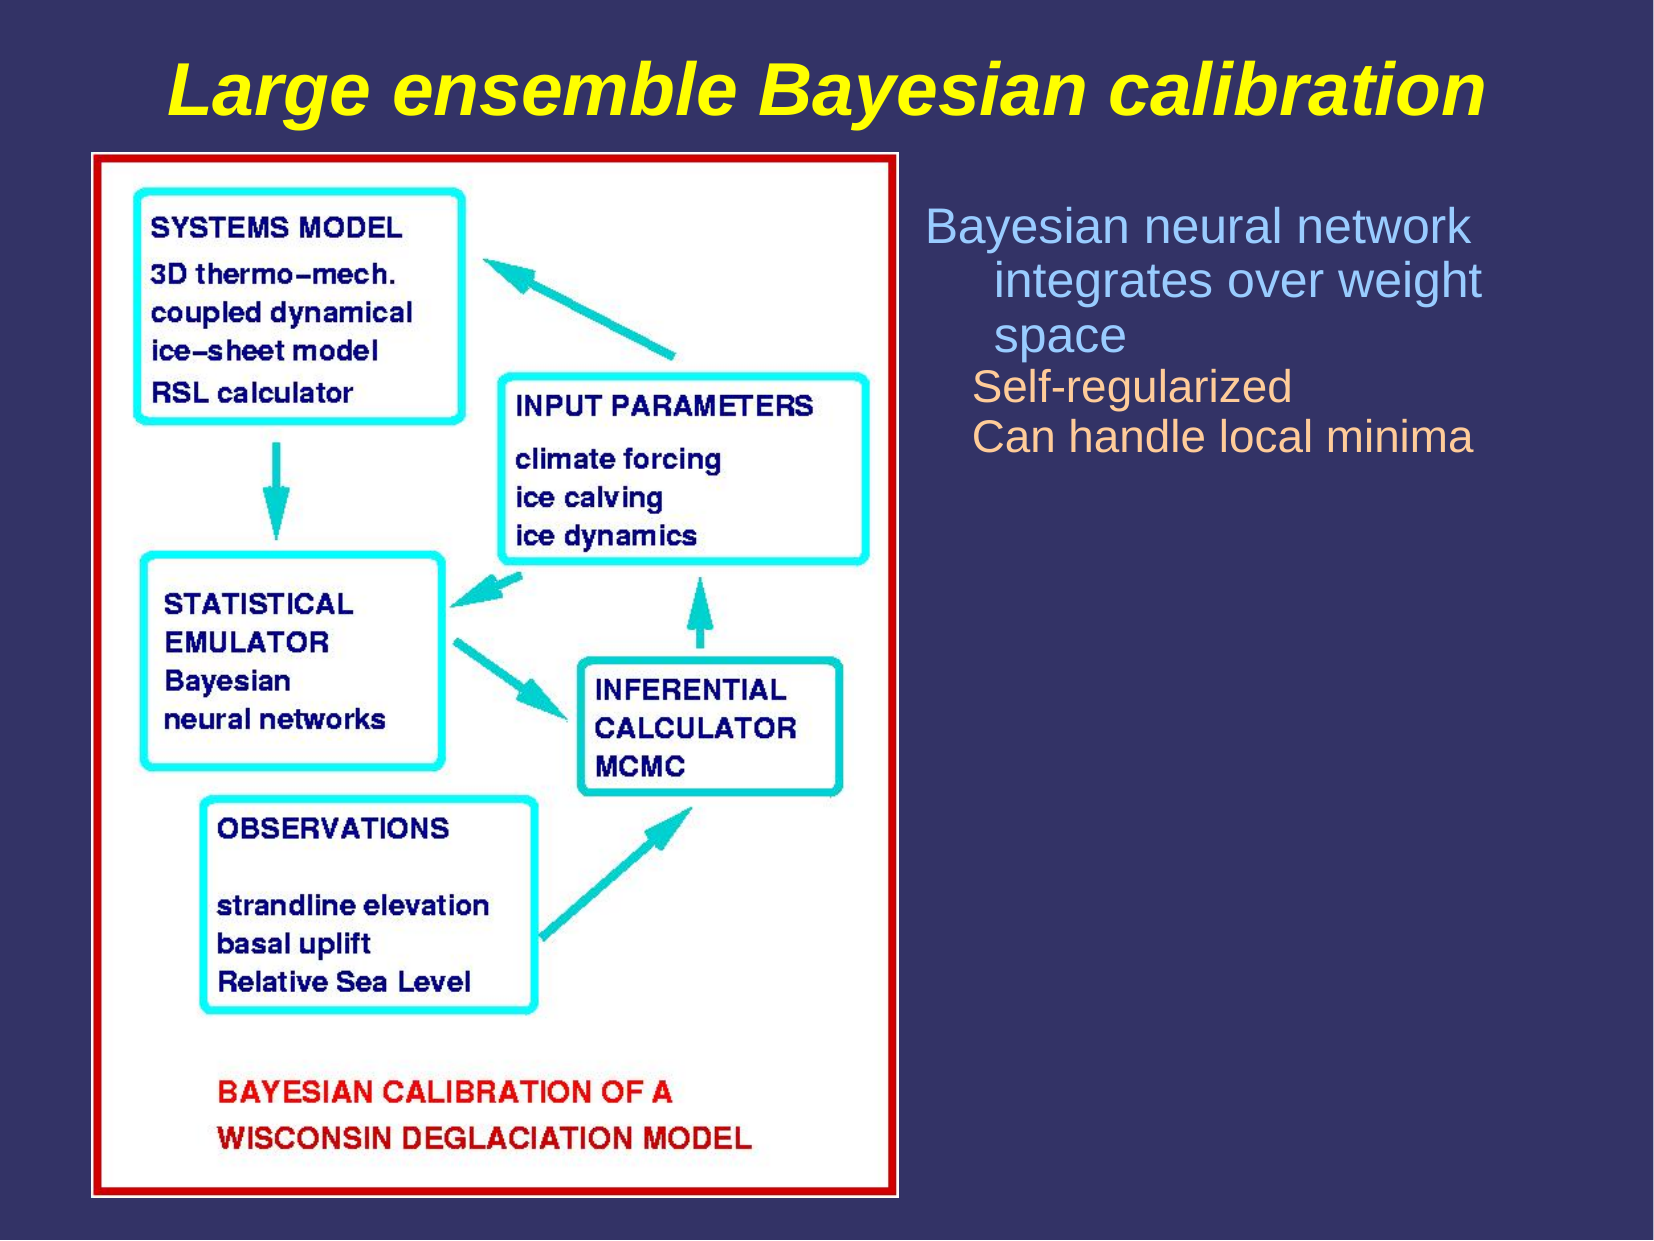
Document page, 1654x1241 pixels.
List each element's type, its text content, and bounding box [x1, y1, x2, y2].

title Large ensemble Bayesian calibration [121, 21, 1534, 161]
picture [91, 152, 899, 1198]
list Bayesian neural network integrates over weight space Self-regularized Can handle local minima [913, 200, 1612, 1159]
